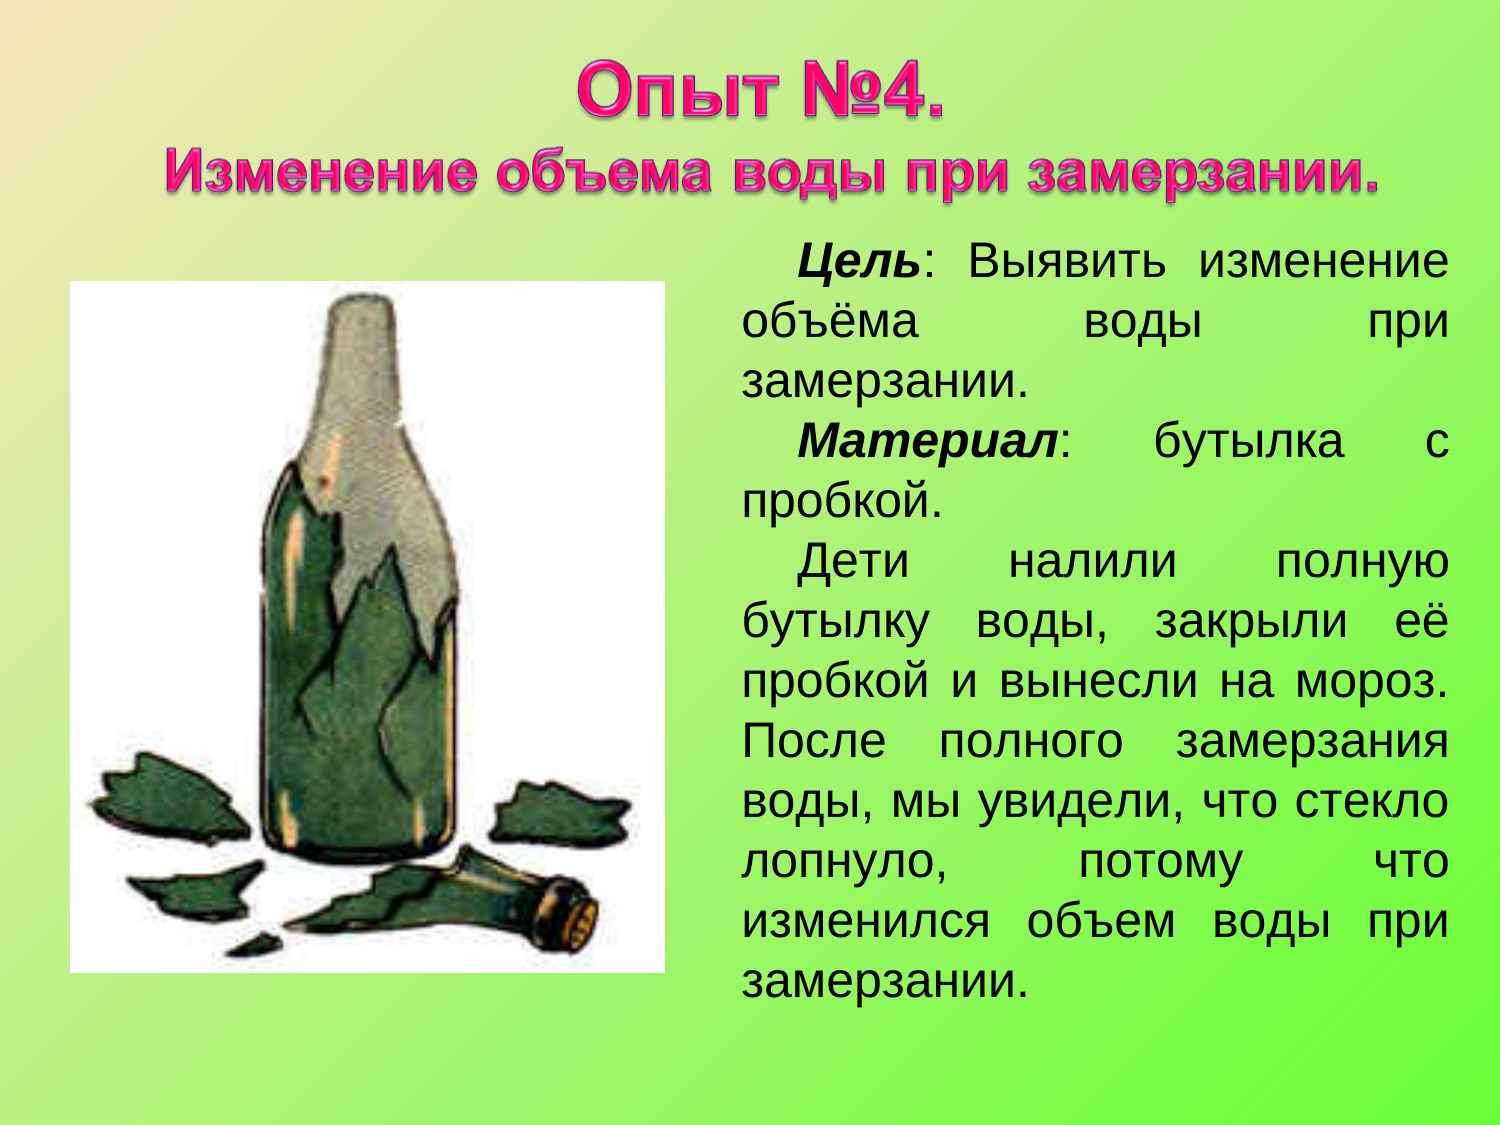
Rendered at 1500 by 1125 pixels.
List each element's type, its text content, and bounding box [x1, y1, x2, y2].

text_box Цель: Выявить изменение объёма воды при замерзании. Материал: бутылка с пробкой. Дети налили полную бутылку воды, закрыли её пробкой и вынесли на мороз. После полного замерзания воды, мы увидели, что стекло лопнуло, потому что изменился объем воды при замерзании. [726, 219, 1465, 1015]
picture [70, 281, 665, 973]
picture [121, 16, 1422, 215]
